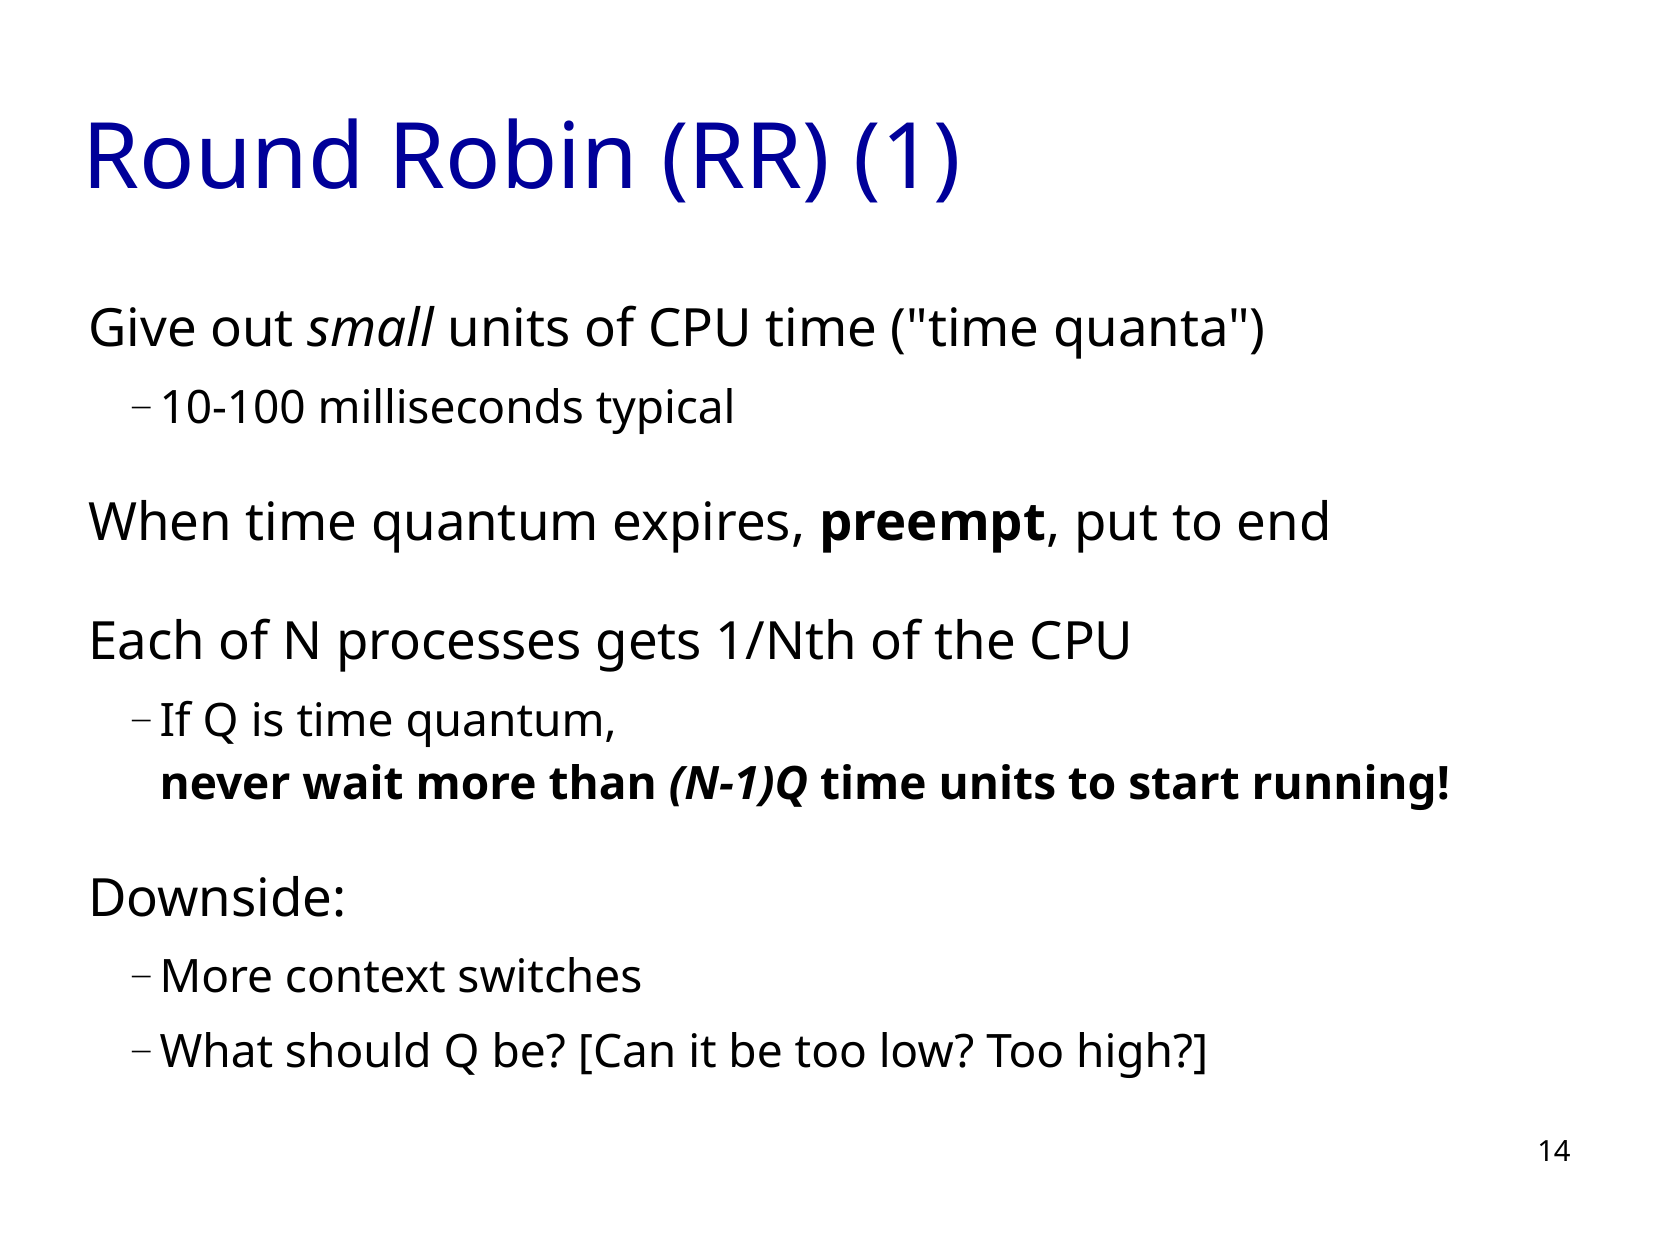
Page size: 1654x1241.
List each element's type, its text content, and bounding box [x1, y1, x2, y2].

title Round Robin (RR) (1) [82, 49, 1571, 257]
list Give out small units of CPU time ("time quanta") 10-100 milliseconds typical When time quantum expires, preempt, put to end Each of N processes gets 1/Nth of the CPU If Q is time quantum, never wait more than (N-1)Q time units to start running! Downside: More context switches What should Q be? [Can it be too low? Too high?] [60, 290, 1571, 1096]
